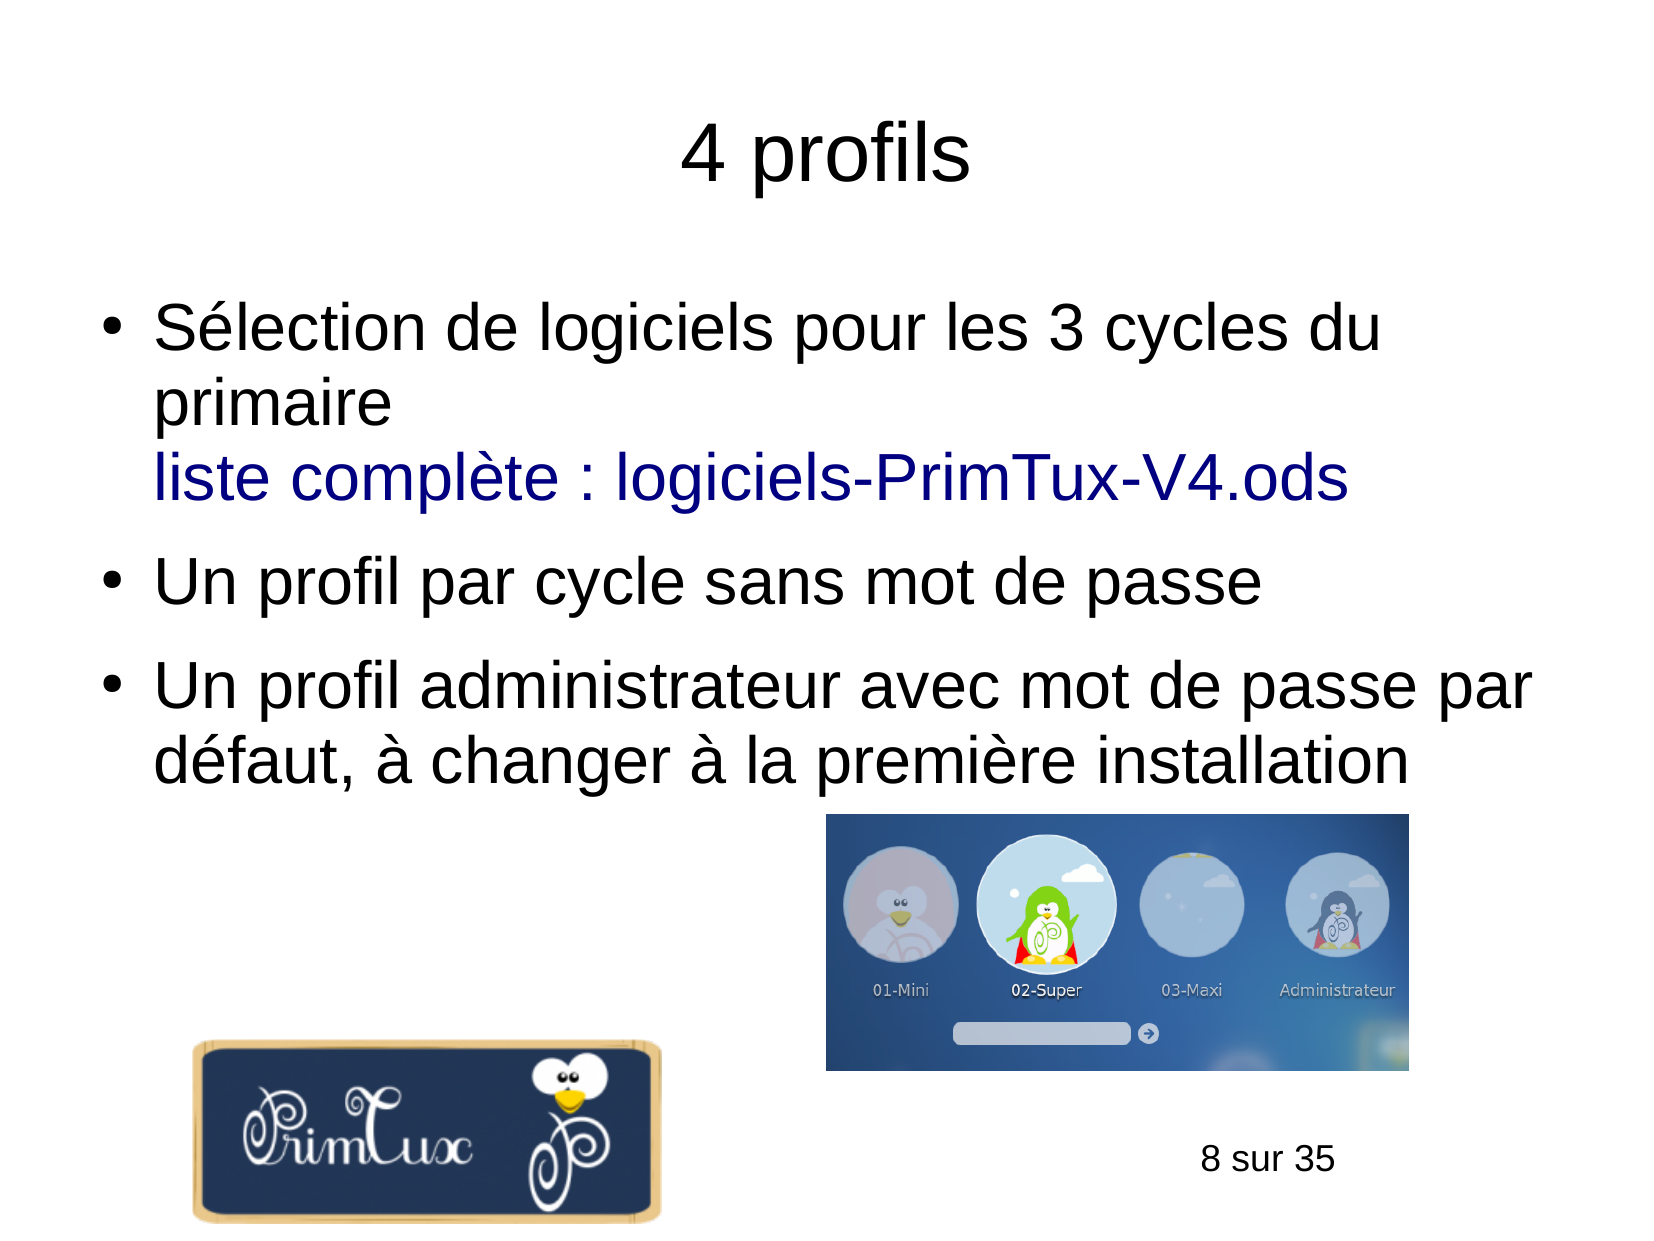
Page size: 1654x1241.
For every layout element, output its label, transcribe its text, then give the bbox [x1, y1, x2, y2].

picture [192, 1039, 662, 1224]
picture [826, 814, 1409, 1071]
list Sélection de logiciels pour les 3 cycles du primaire liste complète : logiciels-PrimTux-V4.ods Un profil par cycle sans mot de passe Un profil administrateur avec mot de passe par défaut, à changer à la première installation [82, 290, 1571, 1010]
title 4 profils [82, 49, 1571, 257]
